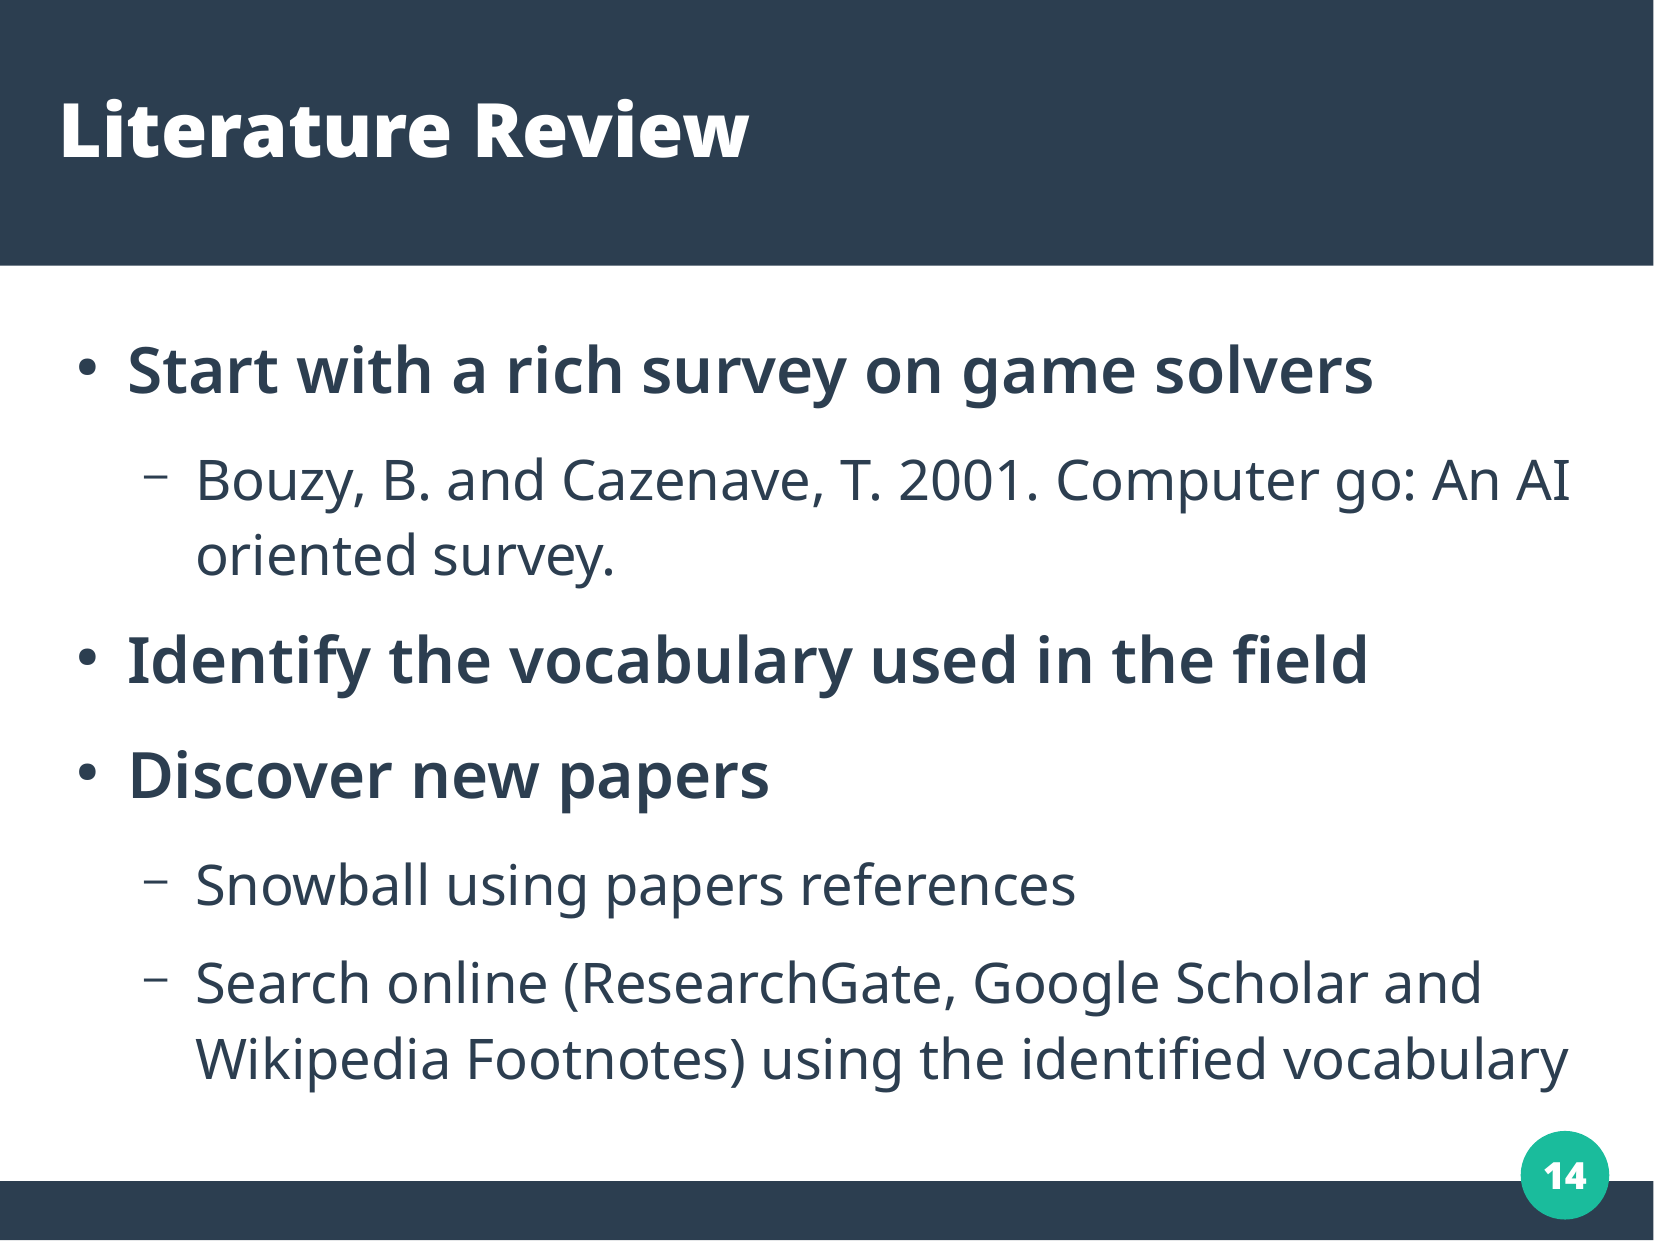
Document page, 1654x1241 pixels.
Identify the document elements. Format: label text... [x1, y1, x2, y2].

title Literature Review [59, 49, 1595, 207]
list Start with a rich survey on game solvers Bouzy, B. and Cazenave, T. 2001. Computer go: An AI oriented survey. Identify the vocabulary used in the field Discover new papers Snowball using papers references Search online (ResearchGate, Google Scholar and Wikipedia Footnotes) using the identified vocabulary [59, 324, 1595, 1152]
